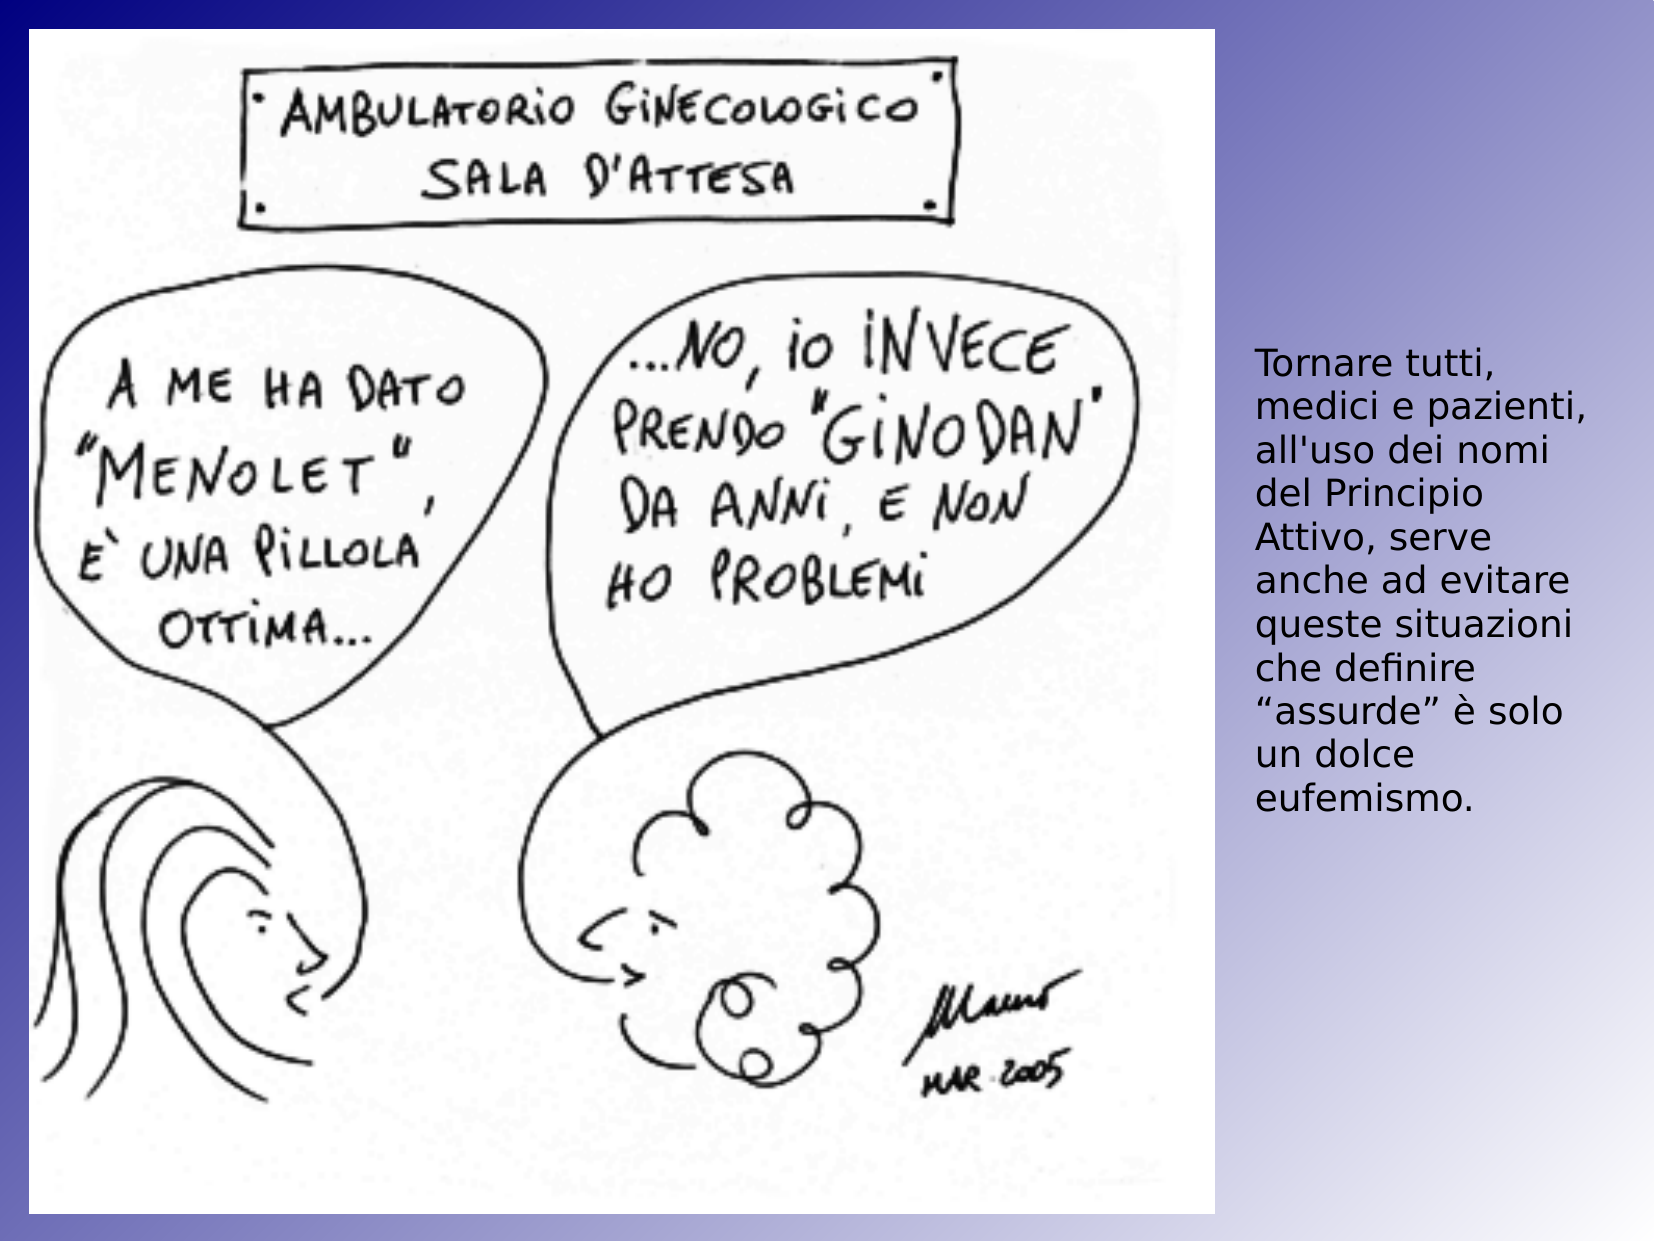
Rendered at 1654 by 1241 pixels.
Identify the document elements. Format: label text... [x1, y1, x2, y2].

text_box Tornare tutti, medici e pazienti, all'uso dei nomi del Principio Attivo, serve anche ad evitare queste situazioni che definire “assurde” è solo un dolce eufemismo. [1240, 29, 1625, 1211]
picture [29, 29, 1215, 1215]
